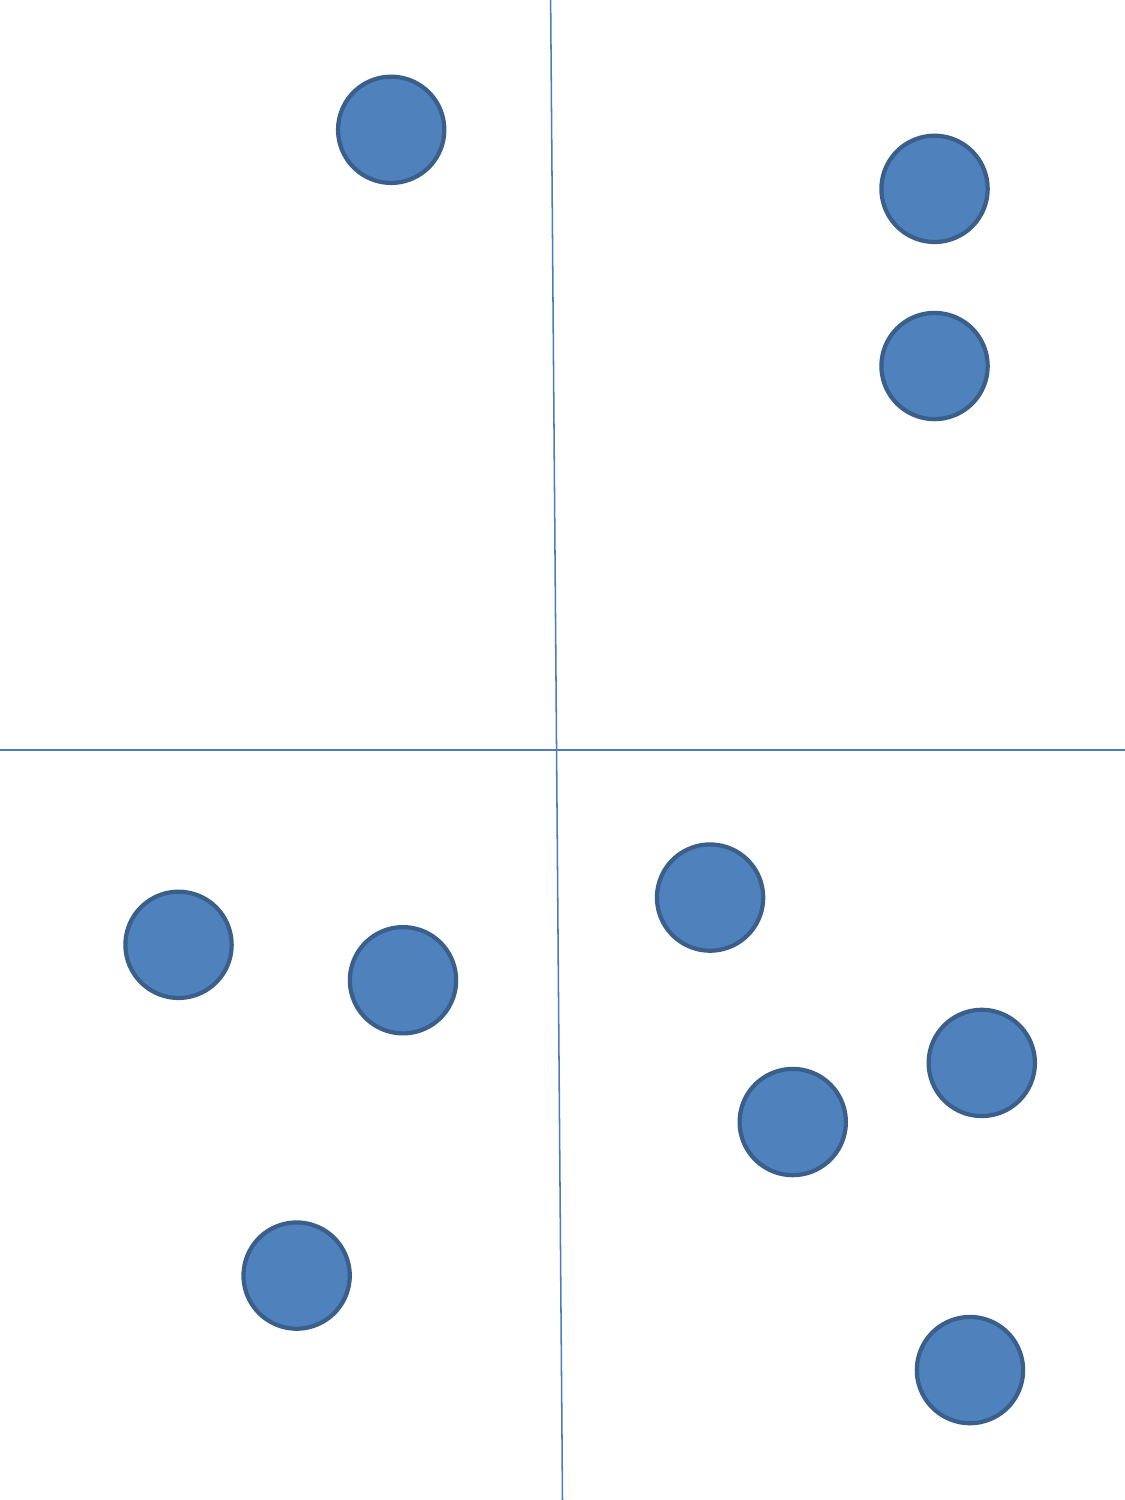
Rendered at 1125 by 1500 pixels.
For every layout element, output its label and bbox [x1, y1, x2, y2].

text_box [243, 1222, 350, 1329]
text_box [739, 1068, 846, 1176]
text_box [656, 844, 764, 951]
text_box [916, 1316, 1024, 1424]
text_box [338, 76, 445, 183]
text_box [349, 927, 457, 1034]
text_box [125, 891, 232, 998]
text_box [928, 1009, 1035, 1117]
text_box [881, 135, 988, 243]
text_box [881, 312, 988, 420]
